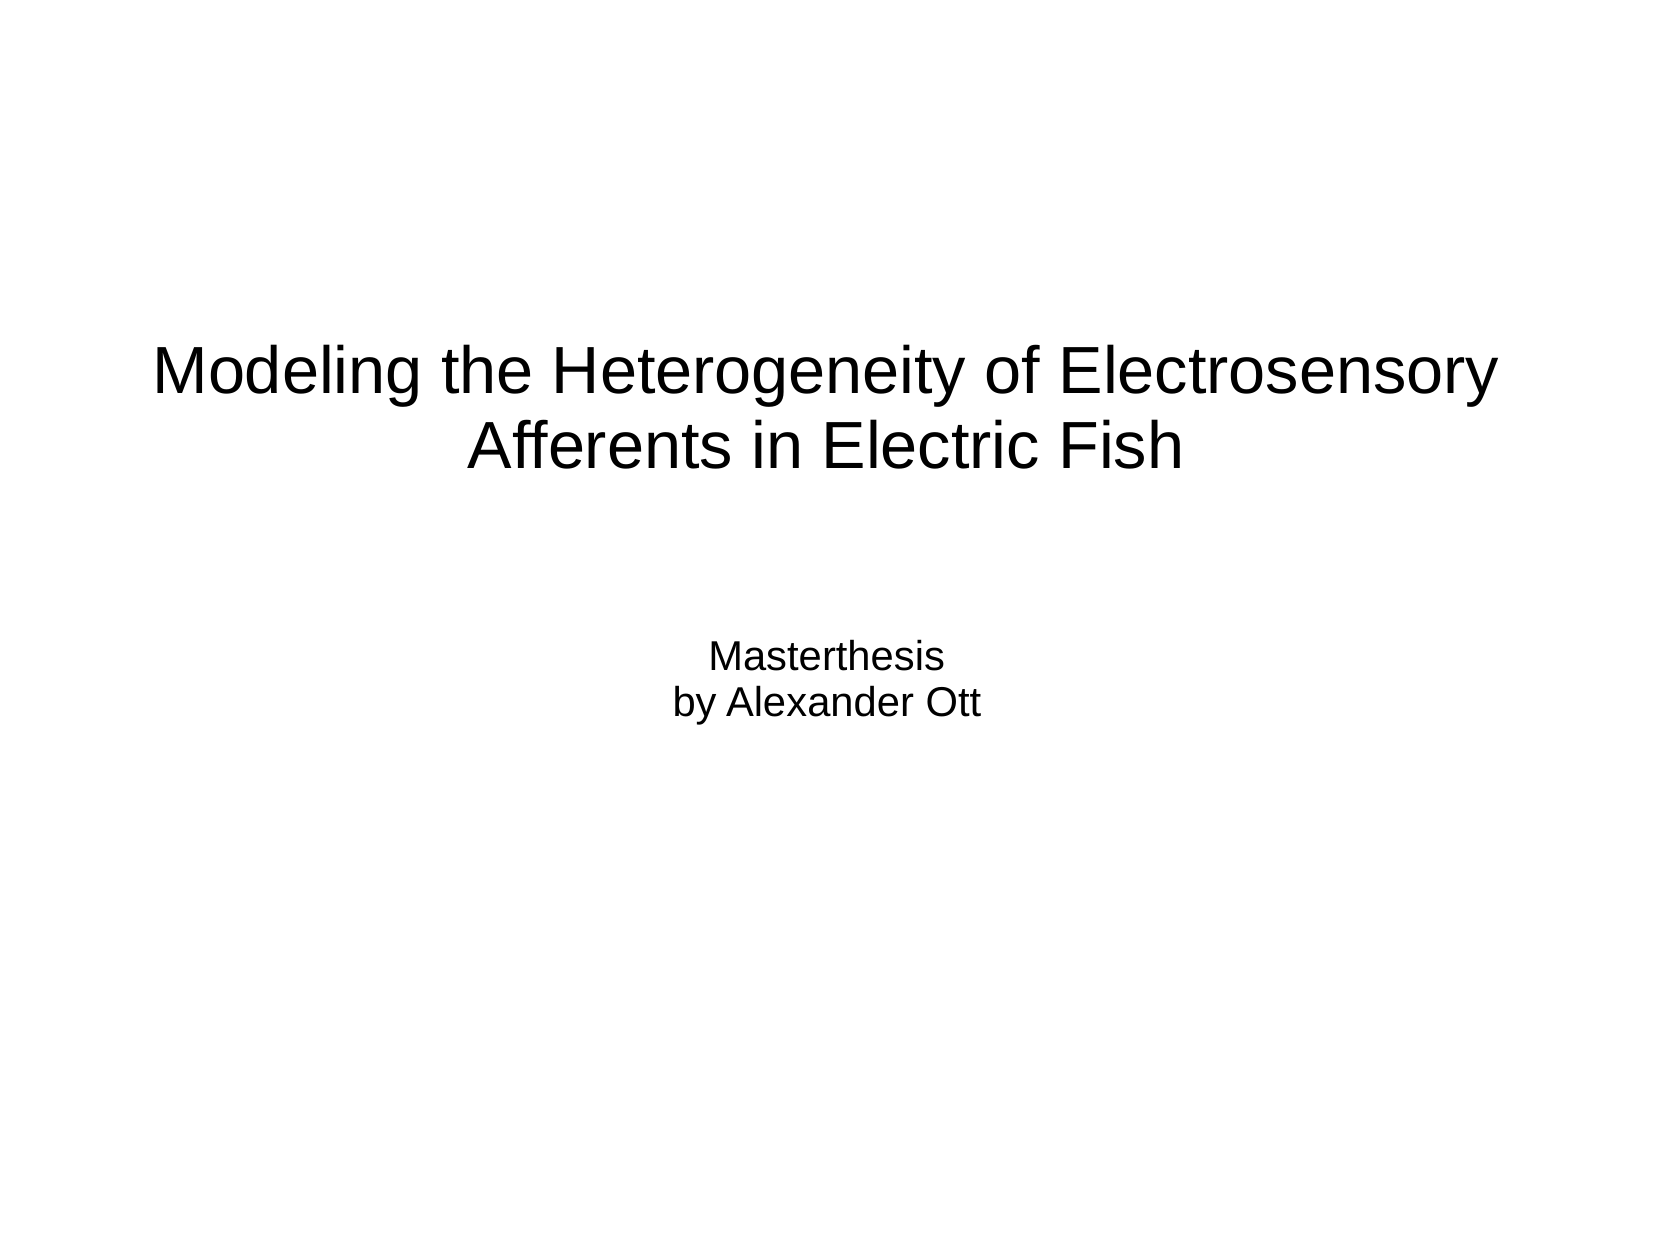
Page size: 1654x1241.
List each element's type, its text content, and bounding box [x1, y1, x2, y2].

subtitle Modeling the Heterogeneity of Electrosensory Afferents in Electric Fish Masterthesis by Alexander Ott [82, 49, 1571, 1010]
